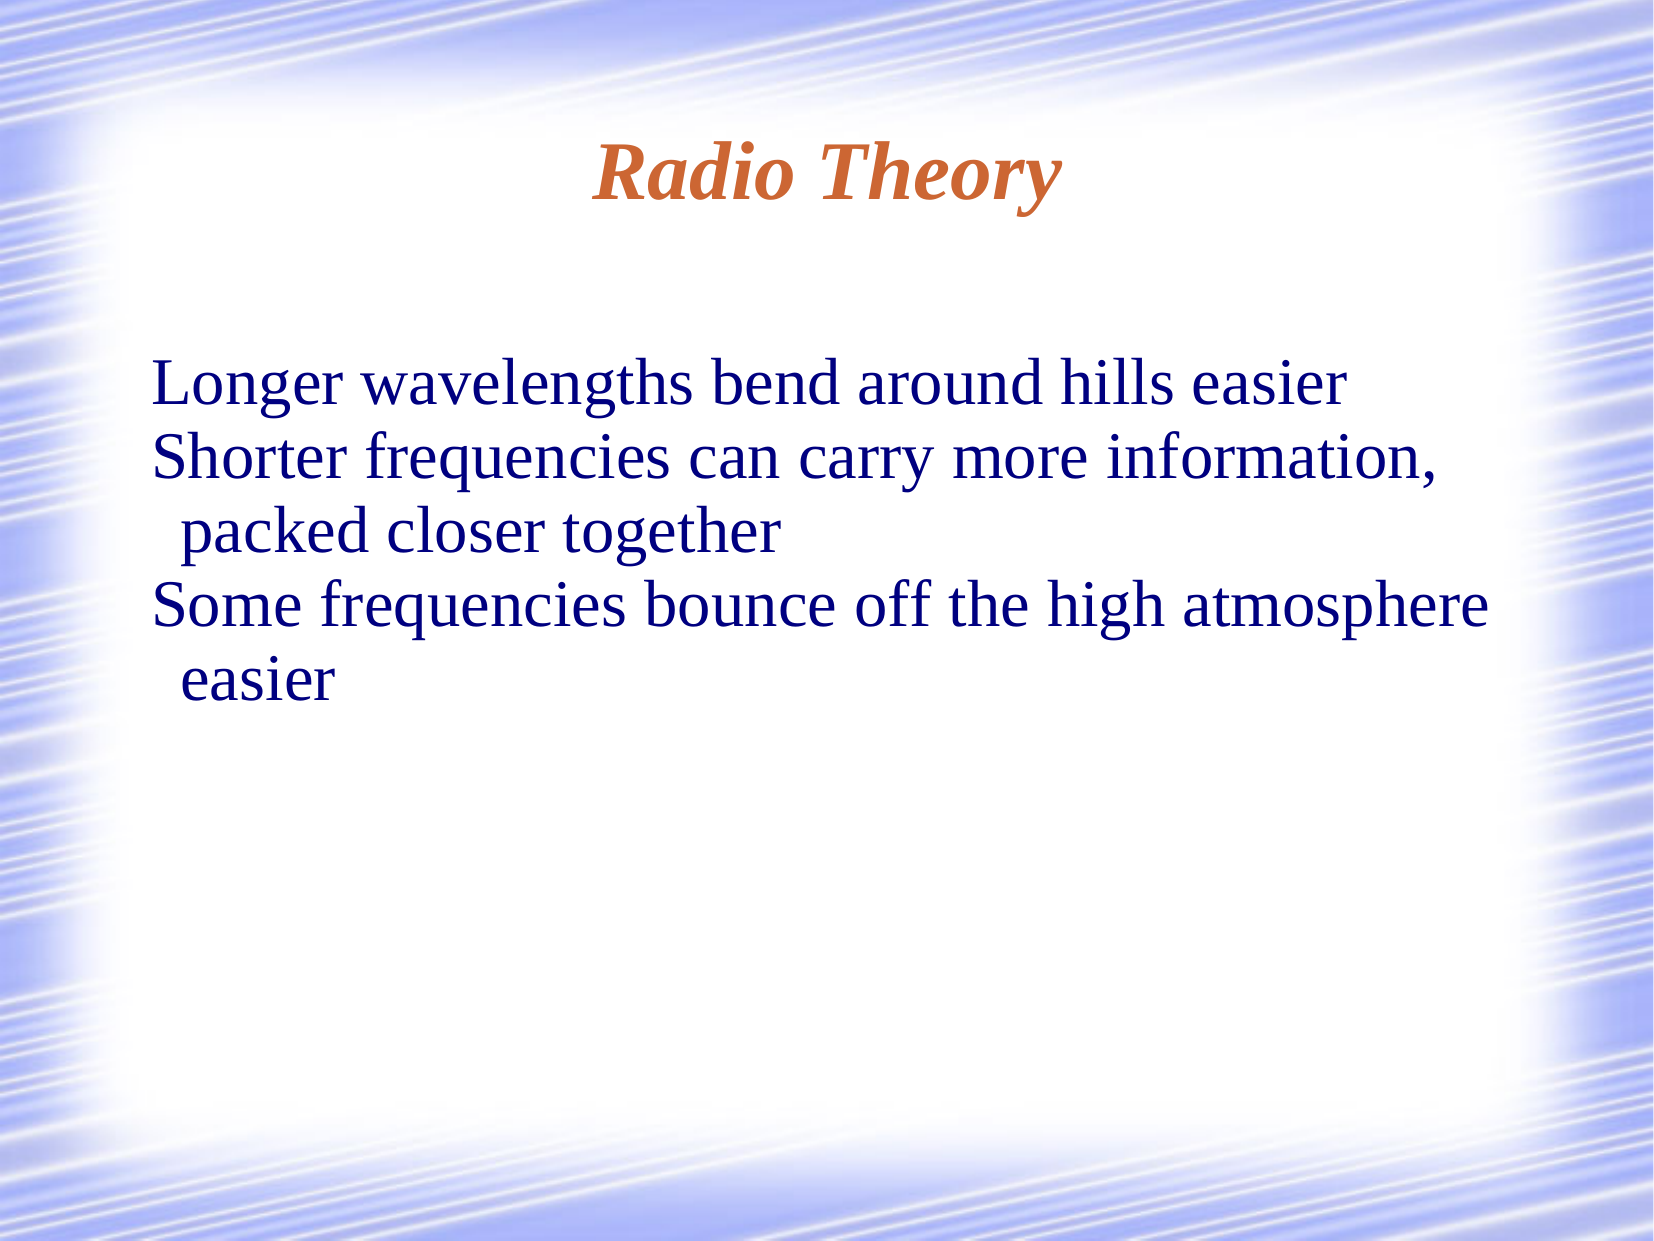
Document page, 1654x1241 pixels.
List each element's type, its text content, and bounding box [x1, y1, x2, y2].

picture [0, 0, 1654, 1241]
title Radio Theory [121, 67, 1534, 275]
list Longer wavelengths bend around hills easier Shorter frequencies can carry more information, packed closer together Some frequencies bounce off the high atmosphere easier [121, 344, 1534, 1127]
